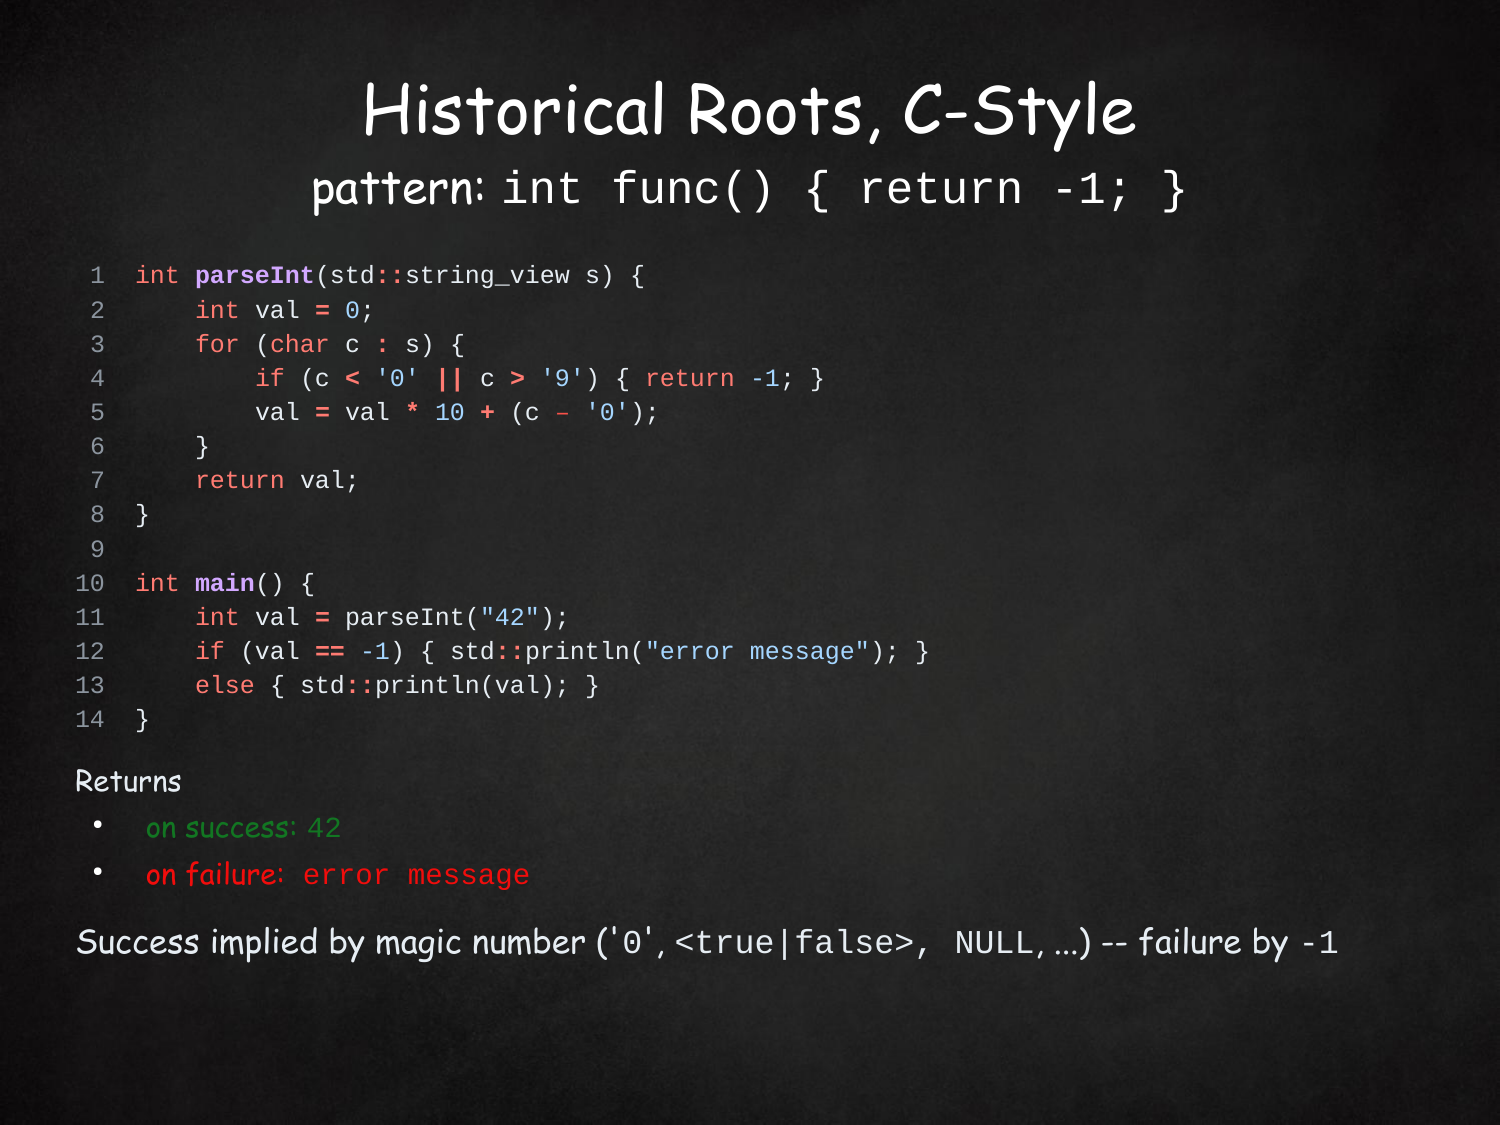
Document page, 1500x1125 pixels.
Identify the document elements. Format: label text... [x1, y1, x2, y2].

list 1 int parseInt(std::string_view s) { 2 int val = 0; 3 for (char c : s) { 4 if (c < '0' || c > '9') { return -1; } 5 val = val * 10 + (c – '0'); 6 } 7 return val; 8 } 9 10 int main() { 11 int val = parseInt("42"); 12 if (val == -1) { std::println("error message"); } 13 else { std::println(val); } 14 } Returns on success: 42 on failure: error message Success implied by magic number ('0', <true|false>, NULL, ...) -- failure by -1 [75, 263, 1425, 1040]
picture [0, 0, 1500, 1125]
title Historical Roots, C-Style pattern: int func() { return -1; } [75, 44, 1425, 233]
